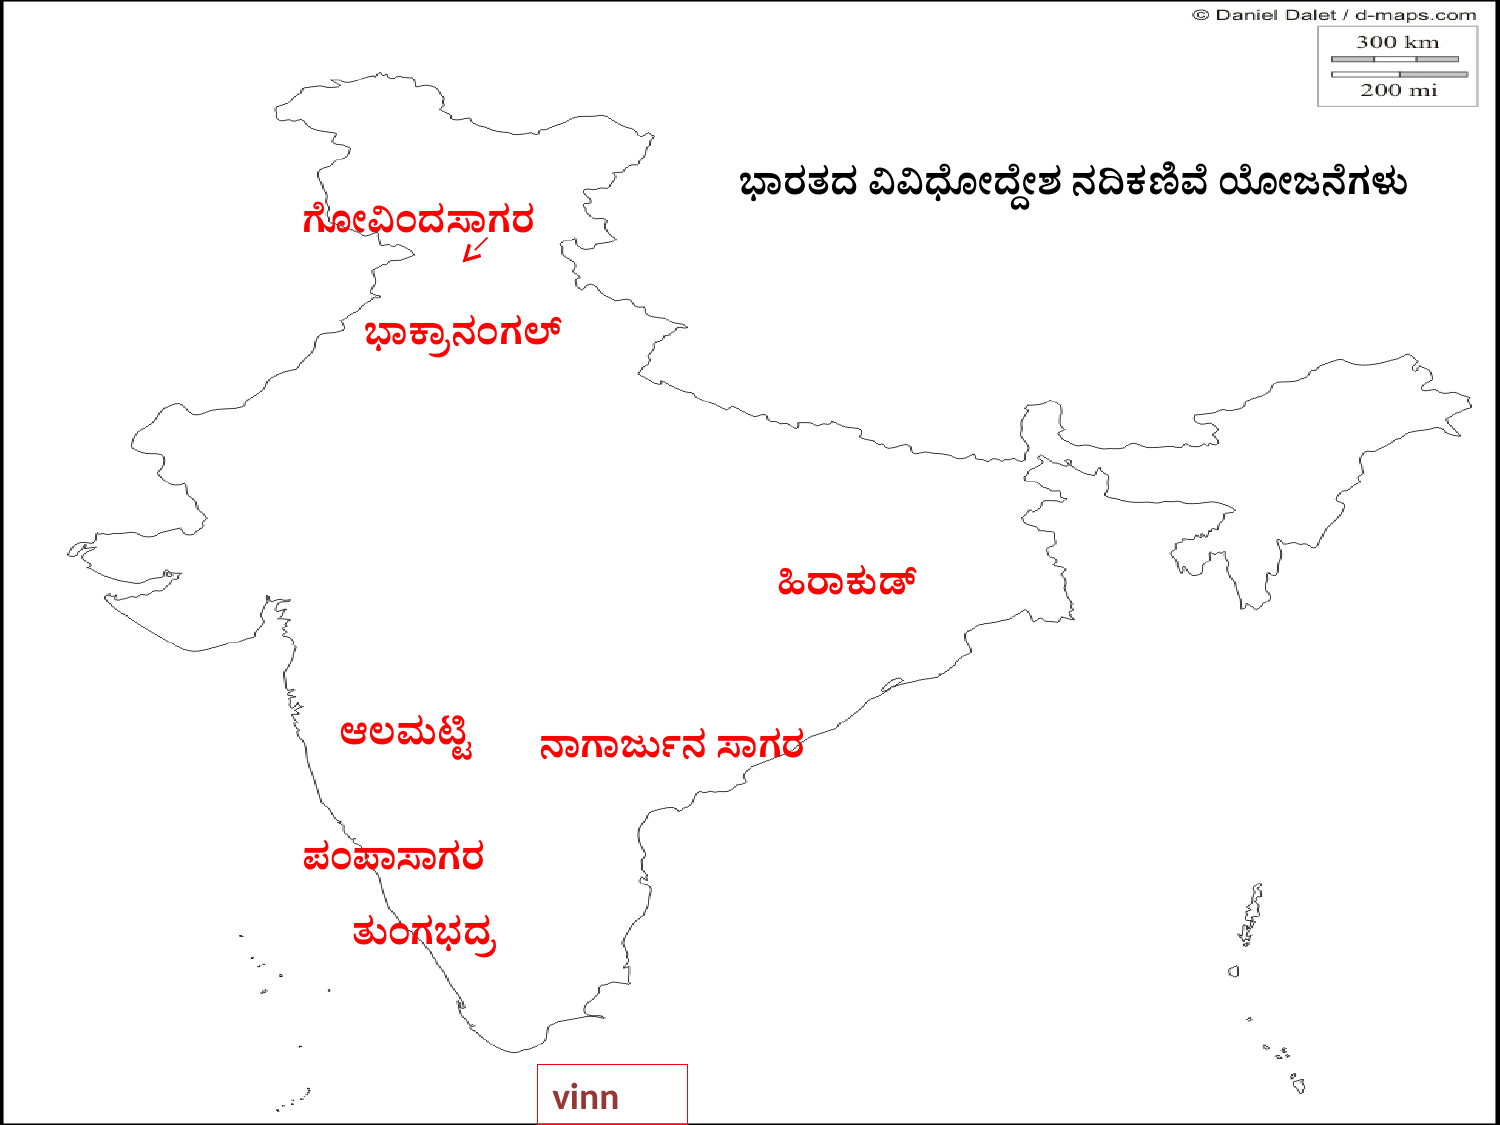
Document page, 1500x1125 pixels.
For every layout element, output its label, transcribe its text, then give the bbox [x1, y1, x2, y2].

text_box ತುಂಗಭದ್ರ [337, 899, 525, 960]
picture [0, 0, 1500, 1125]
text_box ಆಲಮಟ್ಟಿ [324, 699, 575, 760]
text_box vinn [537, 1064, 688, 1125]
text_box ಗೋವಿಂದಸಾಗರ [287, 187, 613, 248]
text_box ಭಾಕ್ರಾನಂಗಲ್ [350, 299, 600, 360]
text_box ಹಿರಾಕುಡ್ [762, 549, 975, 610]
text_box ಭಾರತದ ವಿವಿಧೋದ್ದೇಶ ನದಿಕಣಿವೆ ಯೋಜನೆಗಳು [725, 149, 1425, 210]
text_box ಪಂಪಾಸಾಗರ [287, 824, 538, 885]
text_box ನಾಗಾರ್ಜುನ ಸಾಗರ [524, 712, 838, 773]
